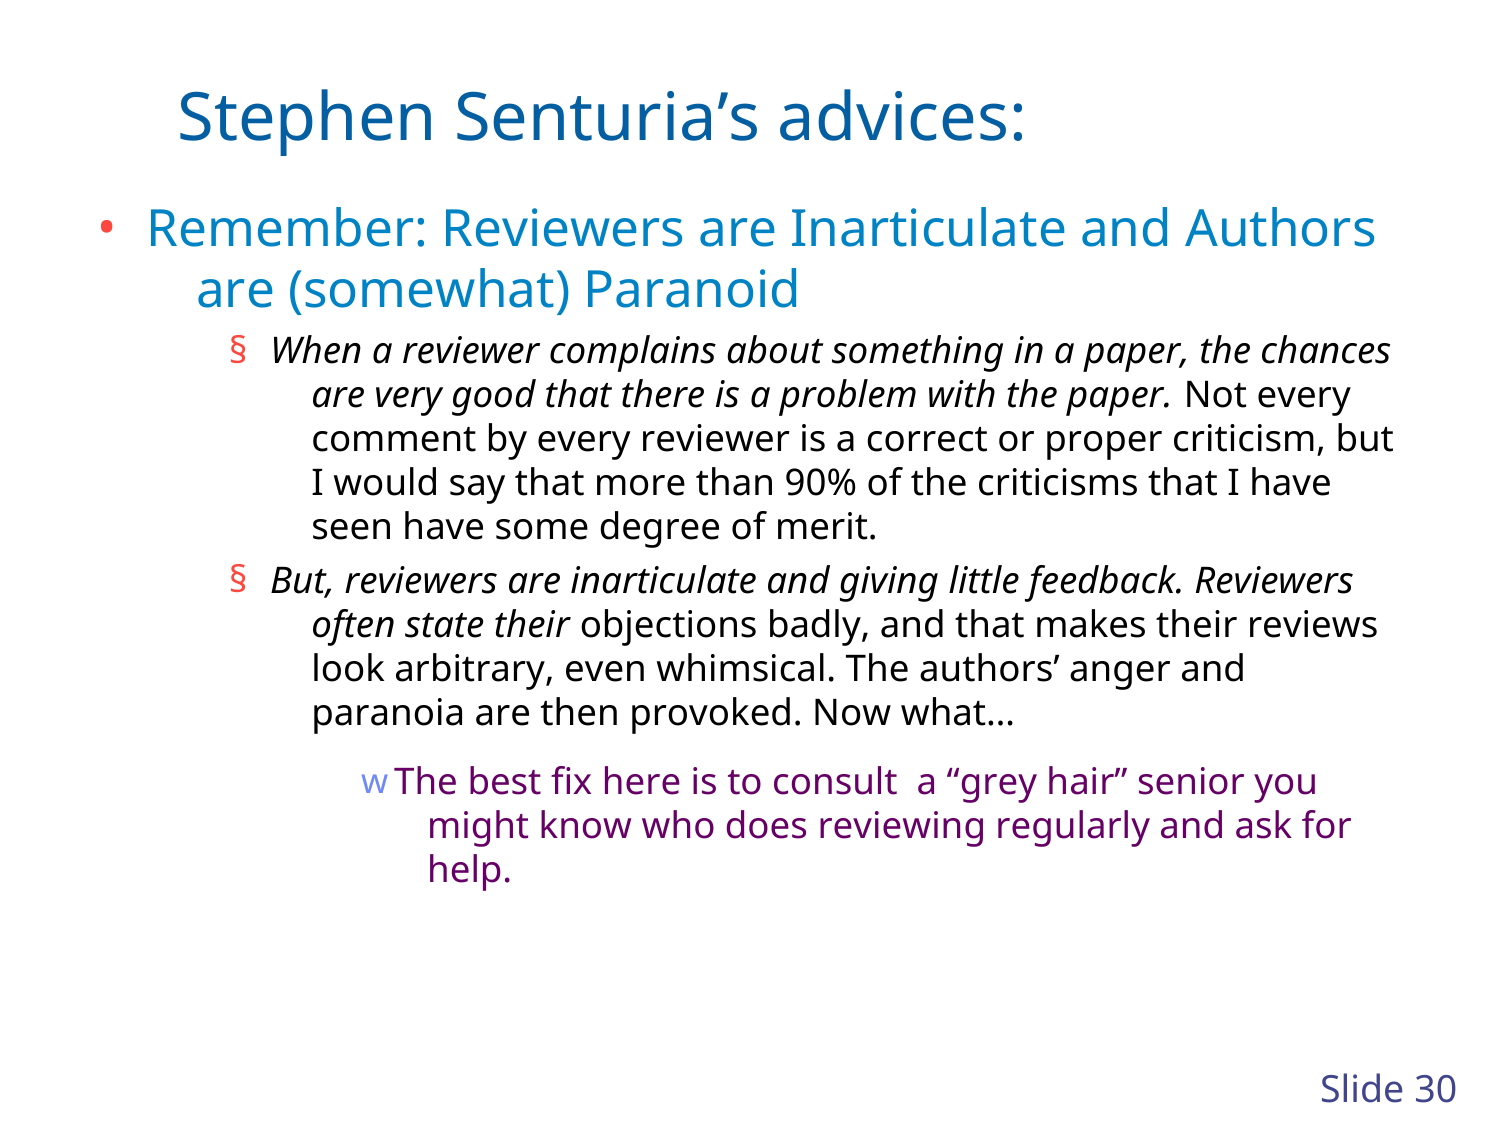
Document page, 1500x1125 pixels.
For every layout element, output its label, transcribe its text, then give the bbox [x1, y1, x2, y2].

list Remember: Reviewers are Inarticulate and Authors are (somewhat) Paranoid When a reviewer complains about something in a paper, the chances are very good that there is a problem with the paper. Not every comment by every reviewer is a correct or proper criticism, but I would say that more than 90% of the criticisms that I have seen have some degree of merit. But, reviewers are inarticulate and giving little feedback. Reviewers often state their objections badly, and that makes their reviews look arbitrary, even whimsical. The authors’ anger and paranoia are then provoked. Now what… The best fix here is to consult a “grey hair” senior you might know who does reviewing regularly and ask for help. [82, 187, 1417, 902]
title Stephen Senturia’s advices: [162, 50, 1413, 161]
